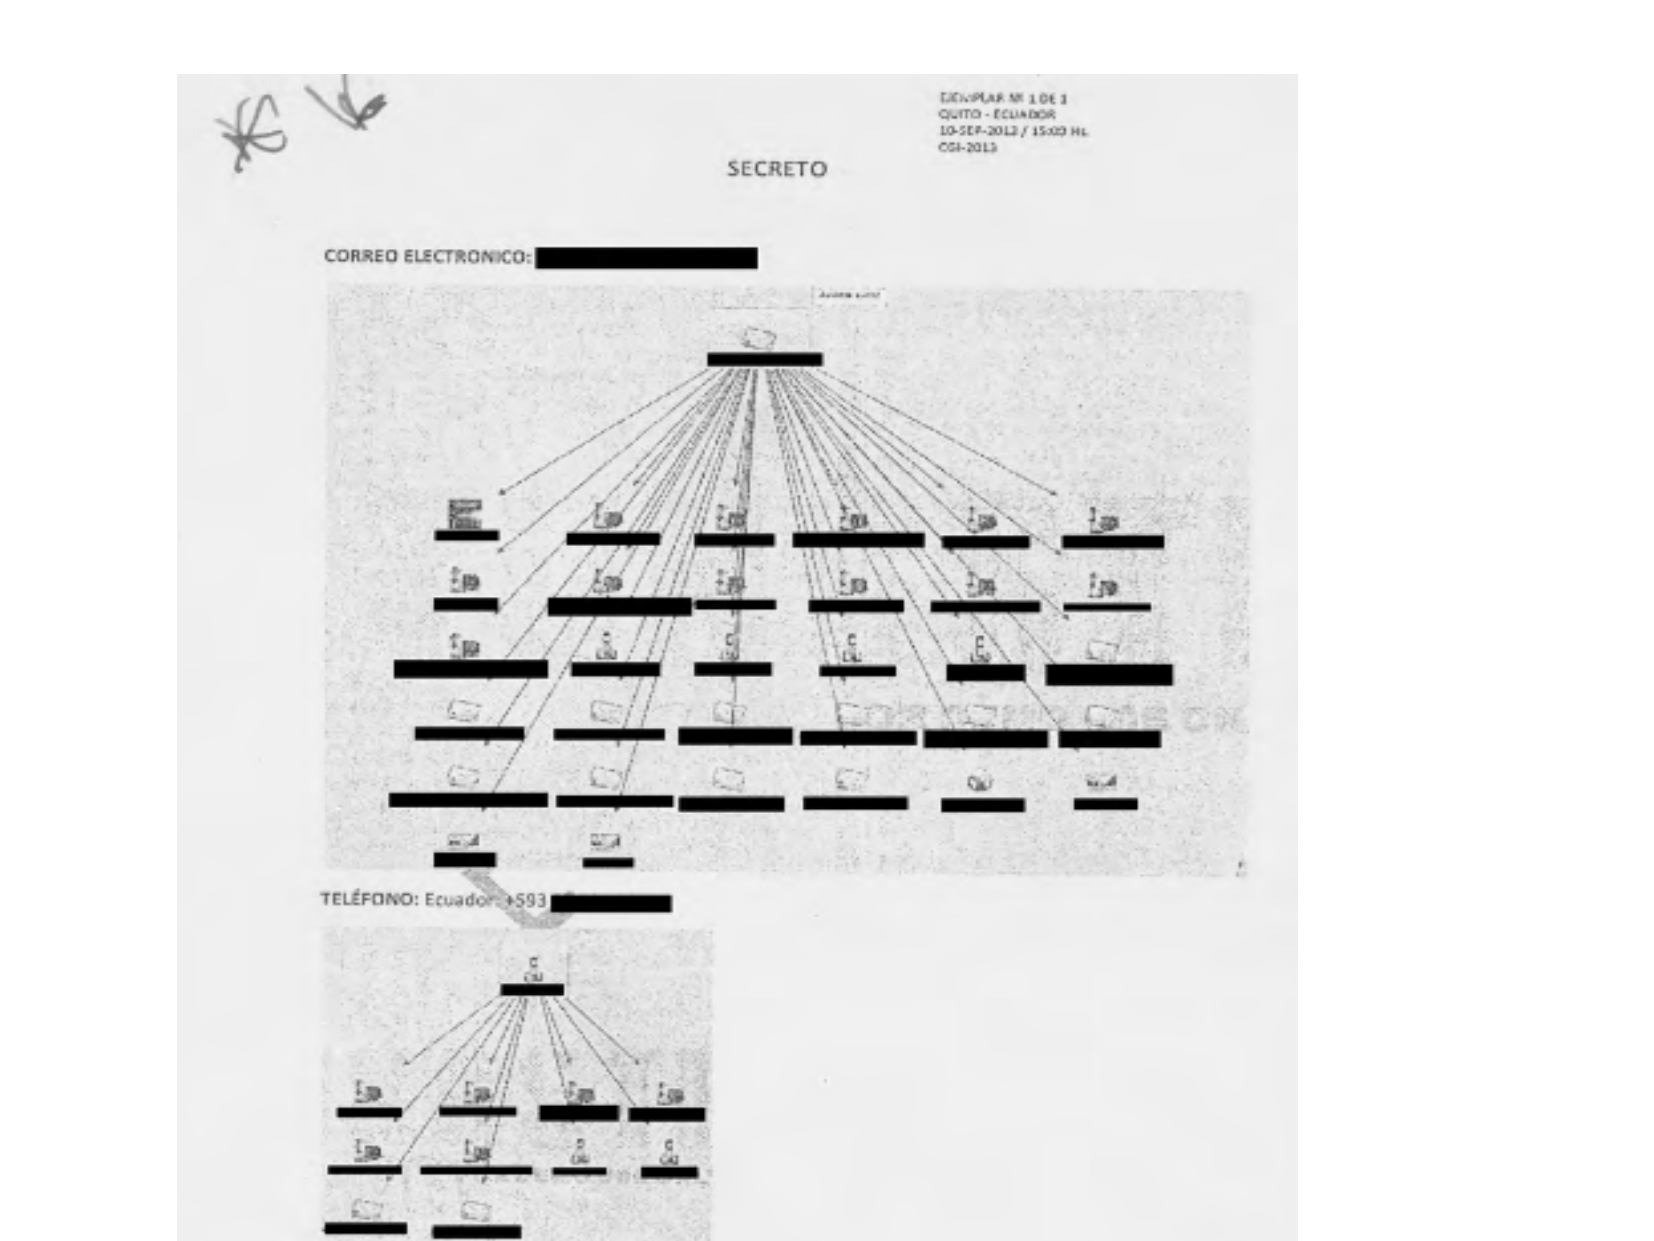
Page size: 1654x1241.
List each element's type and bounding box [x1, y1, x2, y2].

picture [177, 74, 1298, 1241]
